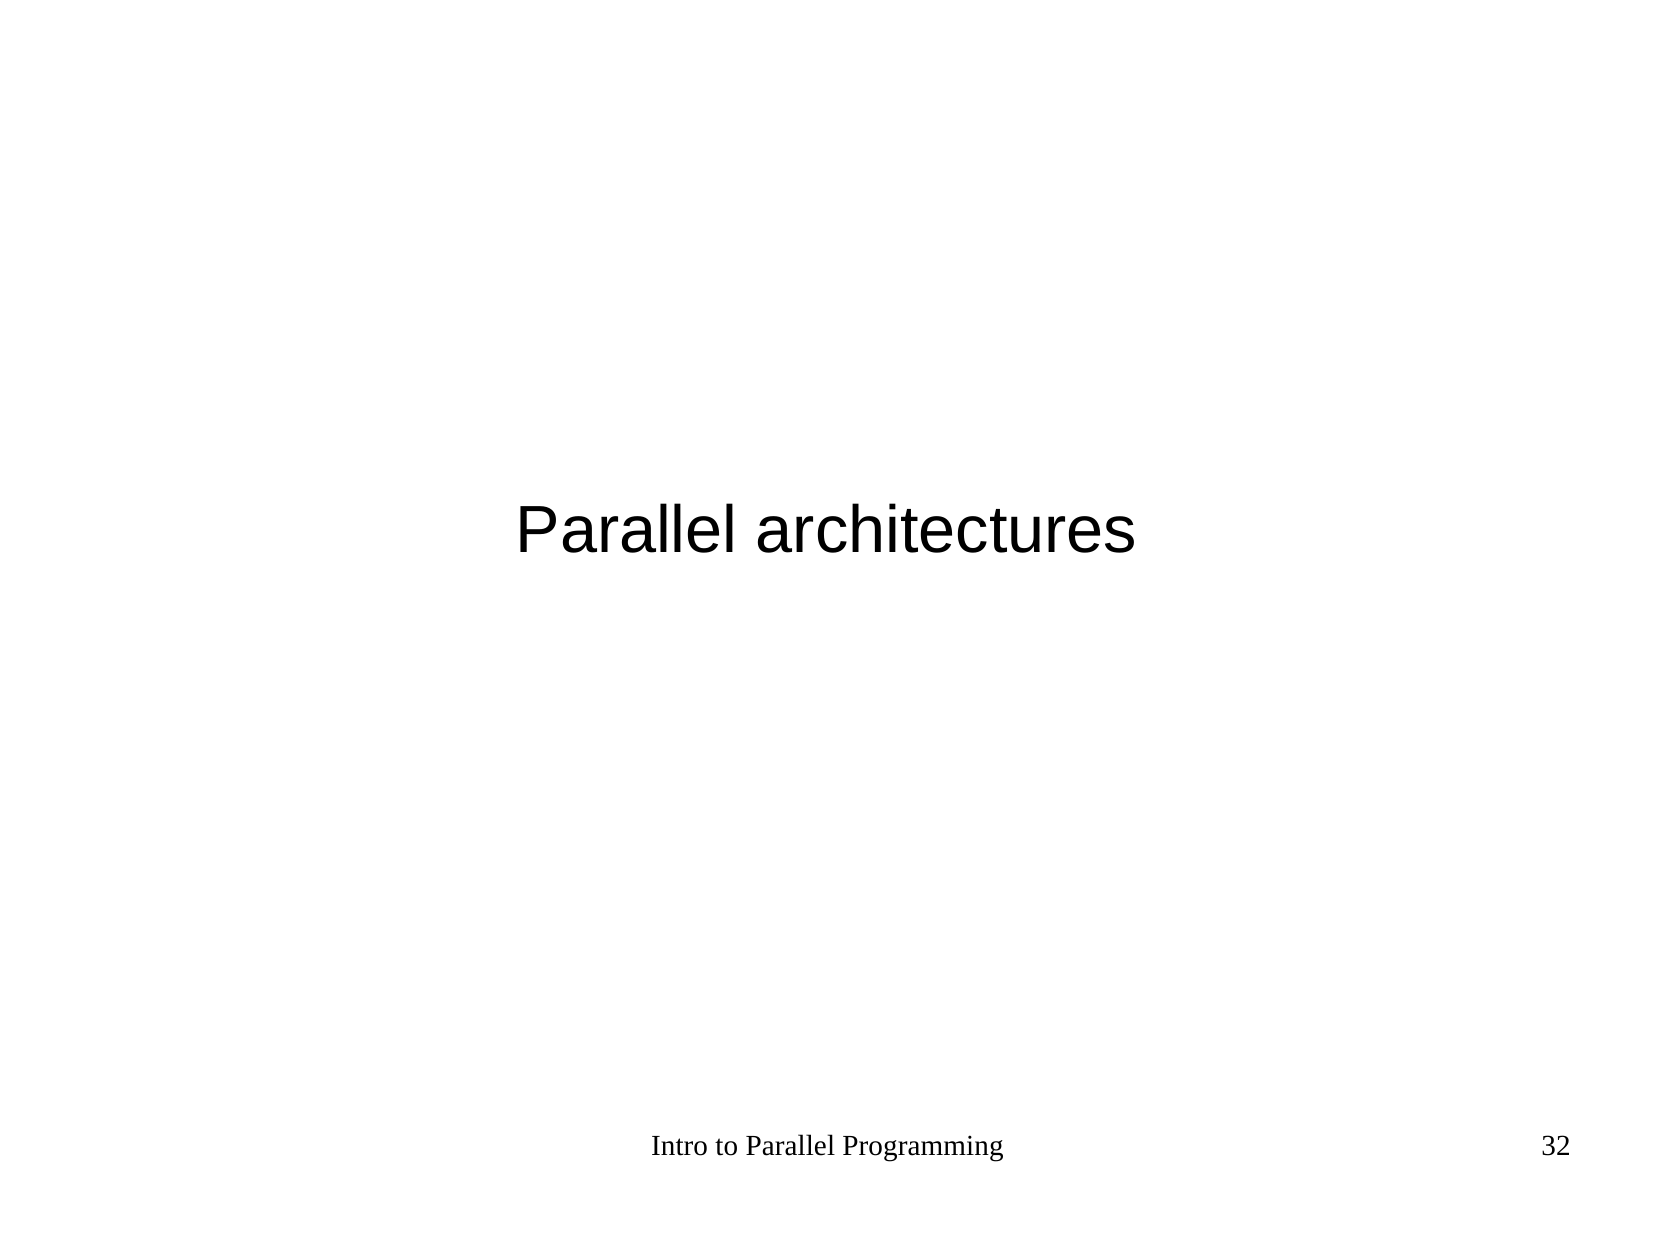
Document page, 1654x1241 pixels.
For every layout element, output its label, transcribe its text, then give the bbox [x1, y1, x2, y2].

subtitle Parallel architectures [82, 49, 1571, 1010]
